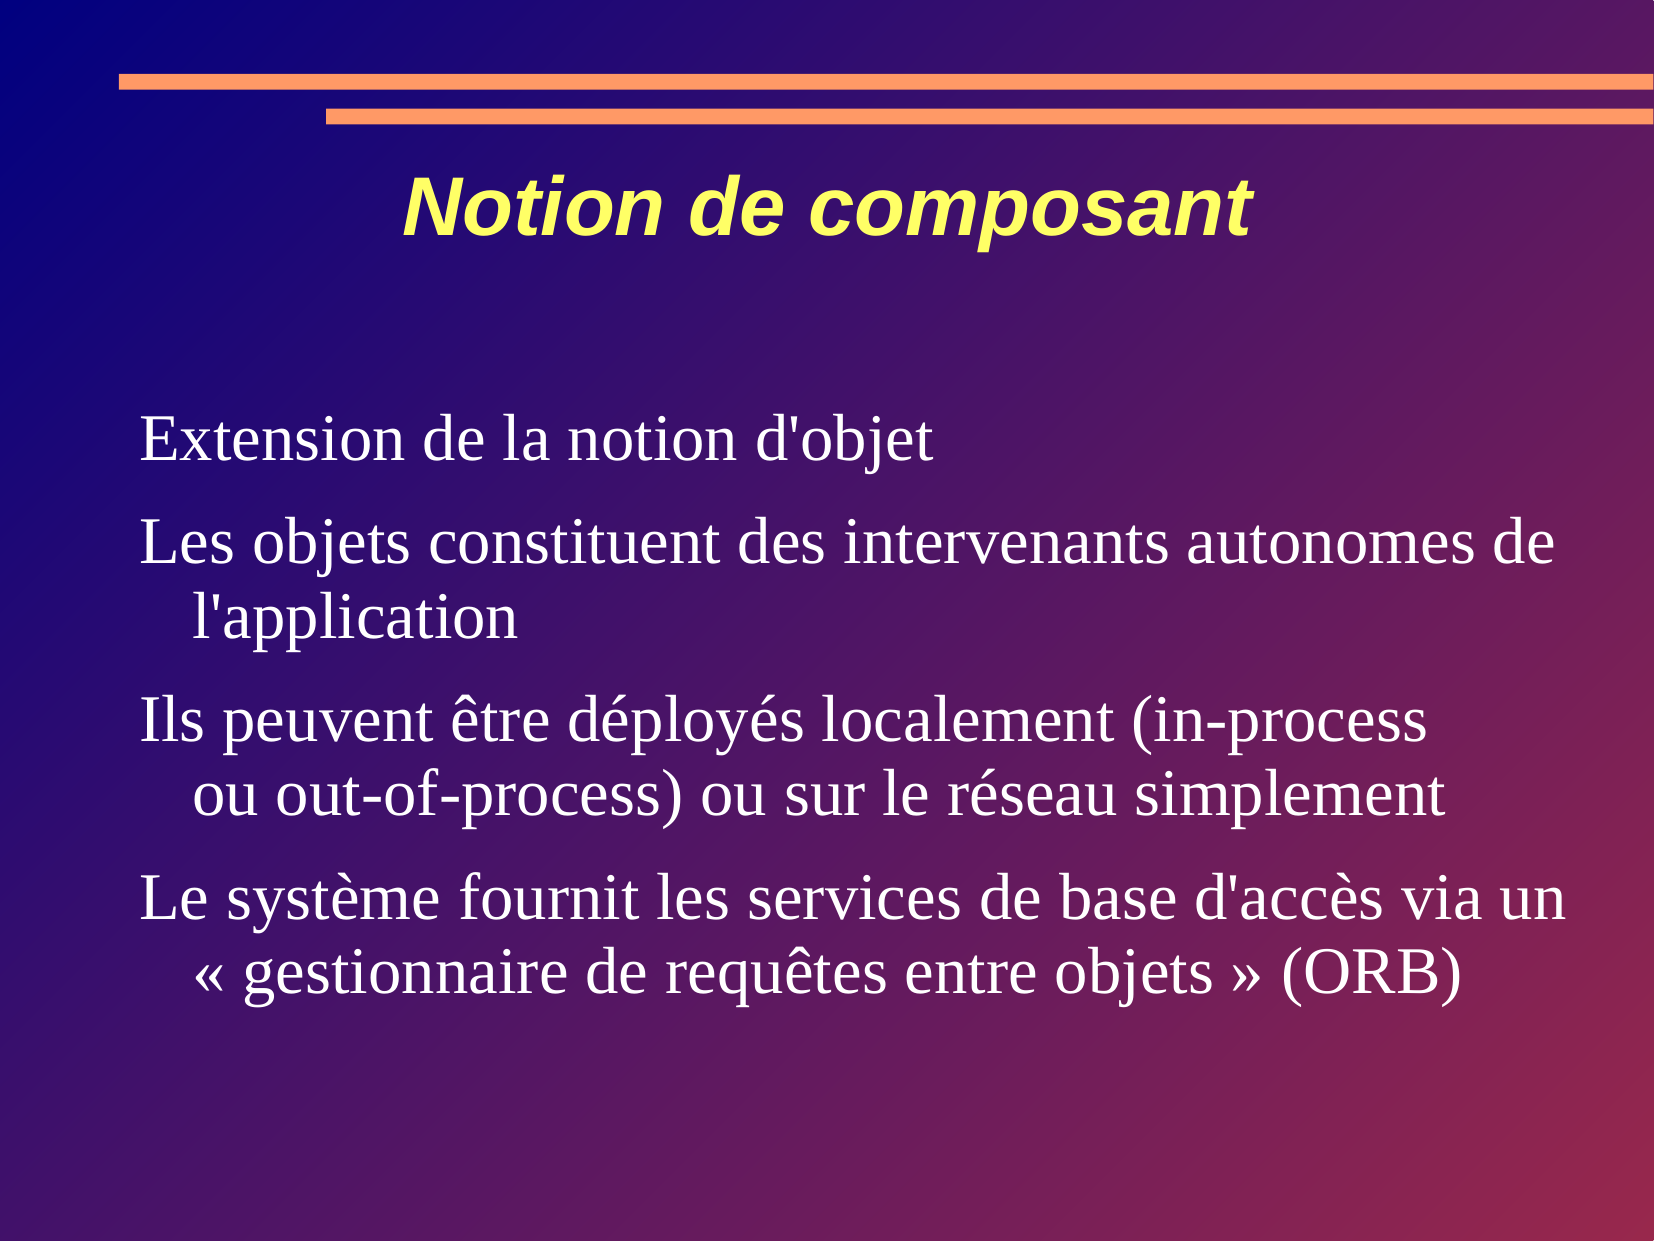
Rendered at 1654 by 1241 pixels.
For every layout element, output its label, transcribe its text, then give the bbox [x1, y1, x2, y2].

title Notion de composant [121, 102, 1534, 311]
list Extension de la notion d'objet Les objets constituent des intervenants autonomes de l'application Ils peuvent être déployés localement (in-process ou out-of-process) ou sur le réseau simplement Le système fournit les services de base d'accès via un « gestionnaire de requêtes entre objets » (ORB) [121, 400, 1577, 1084]
